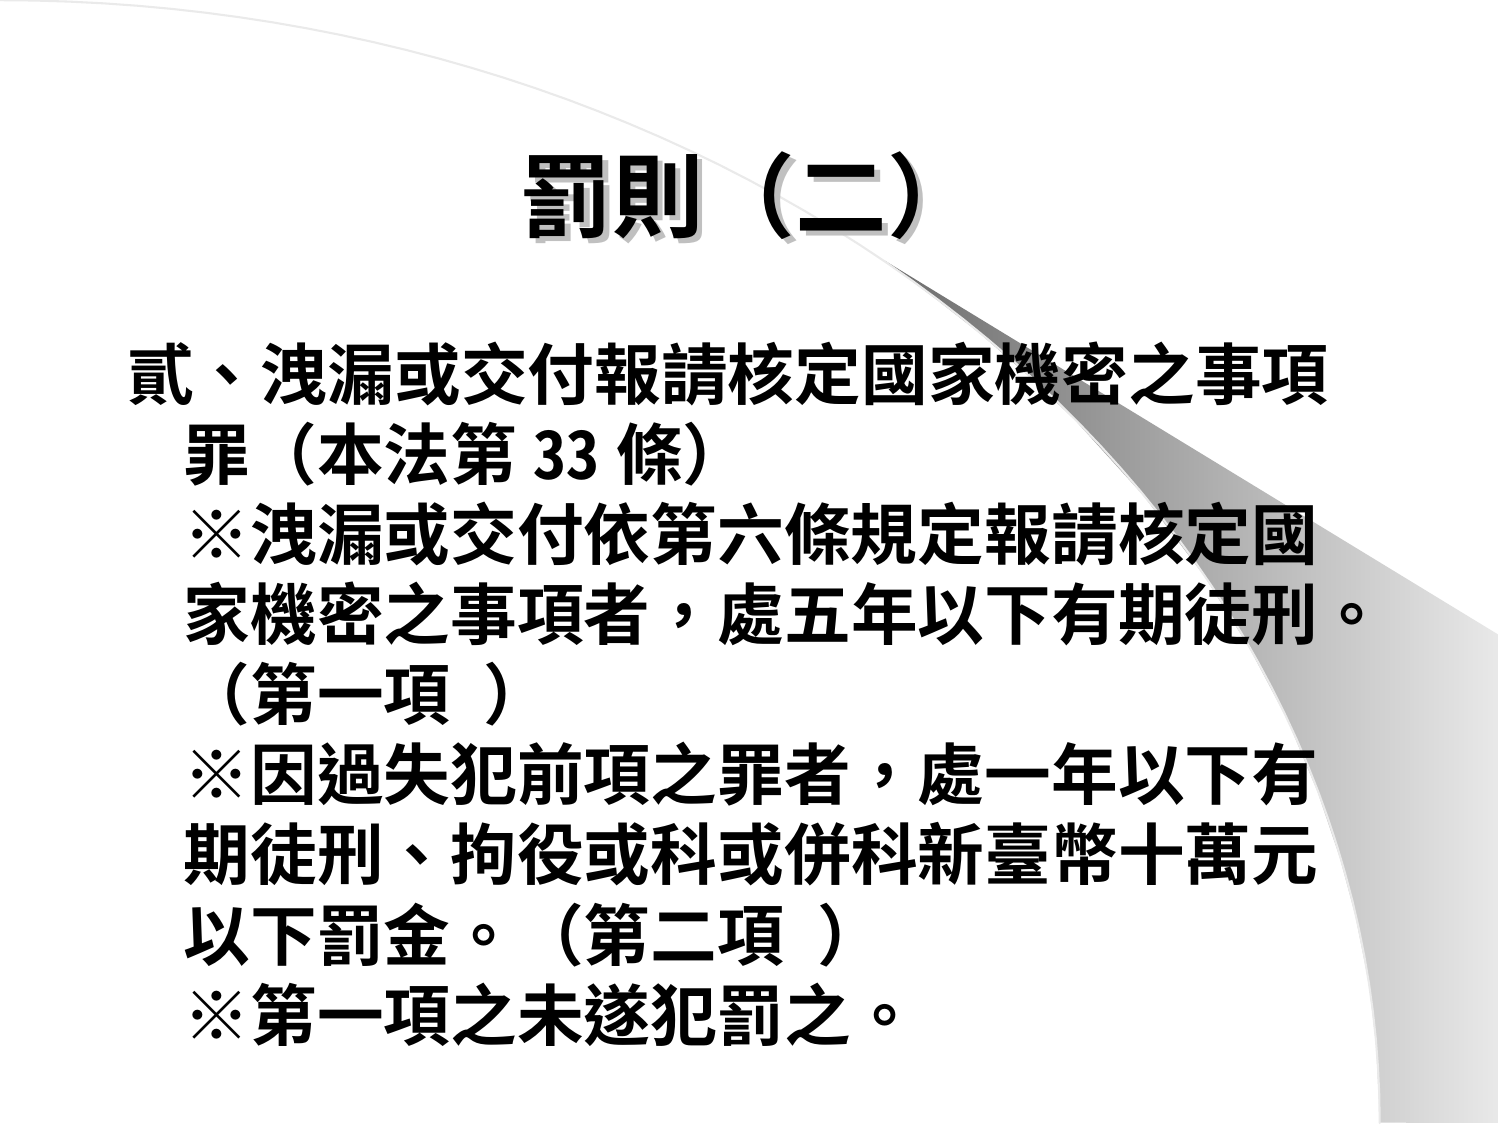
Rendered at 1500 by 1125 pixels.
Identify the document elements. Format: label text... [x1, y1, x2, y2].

title 罰則（二） [112, 99, 1388, 288]
list 貳、洩漏或交付報請核定國家機密之事項罪（本法第33條） ※洩漏或交付依第六條規定報請核定國家機密之事項者，處五年以下有期徒刑。（第一項 ） ※因過失犯前項之罪者，處一年以下有期徒刑、拘役或科或併科新臺幣十萬元以下罰金。（第二項 ） ※第一項之未遂犯罰之。 [112, 324, 1388, 1075]
